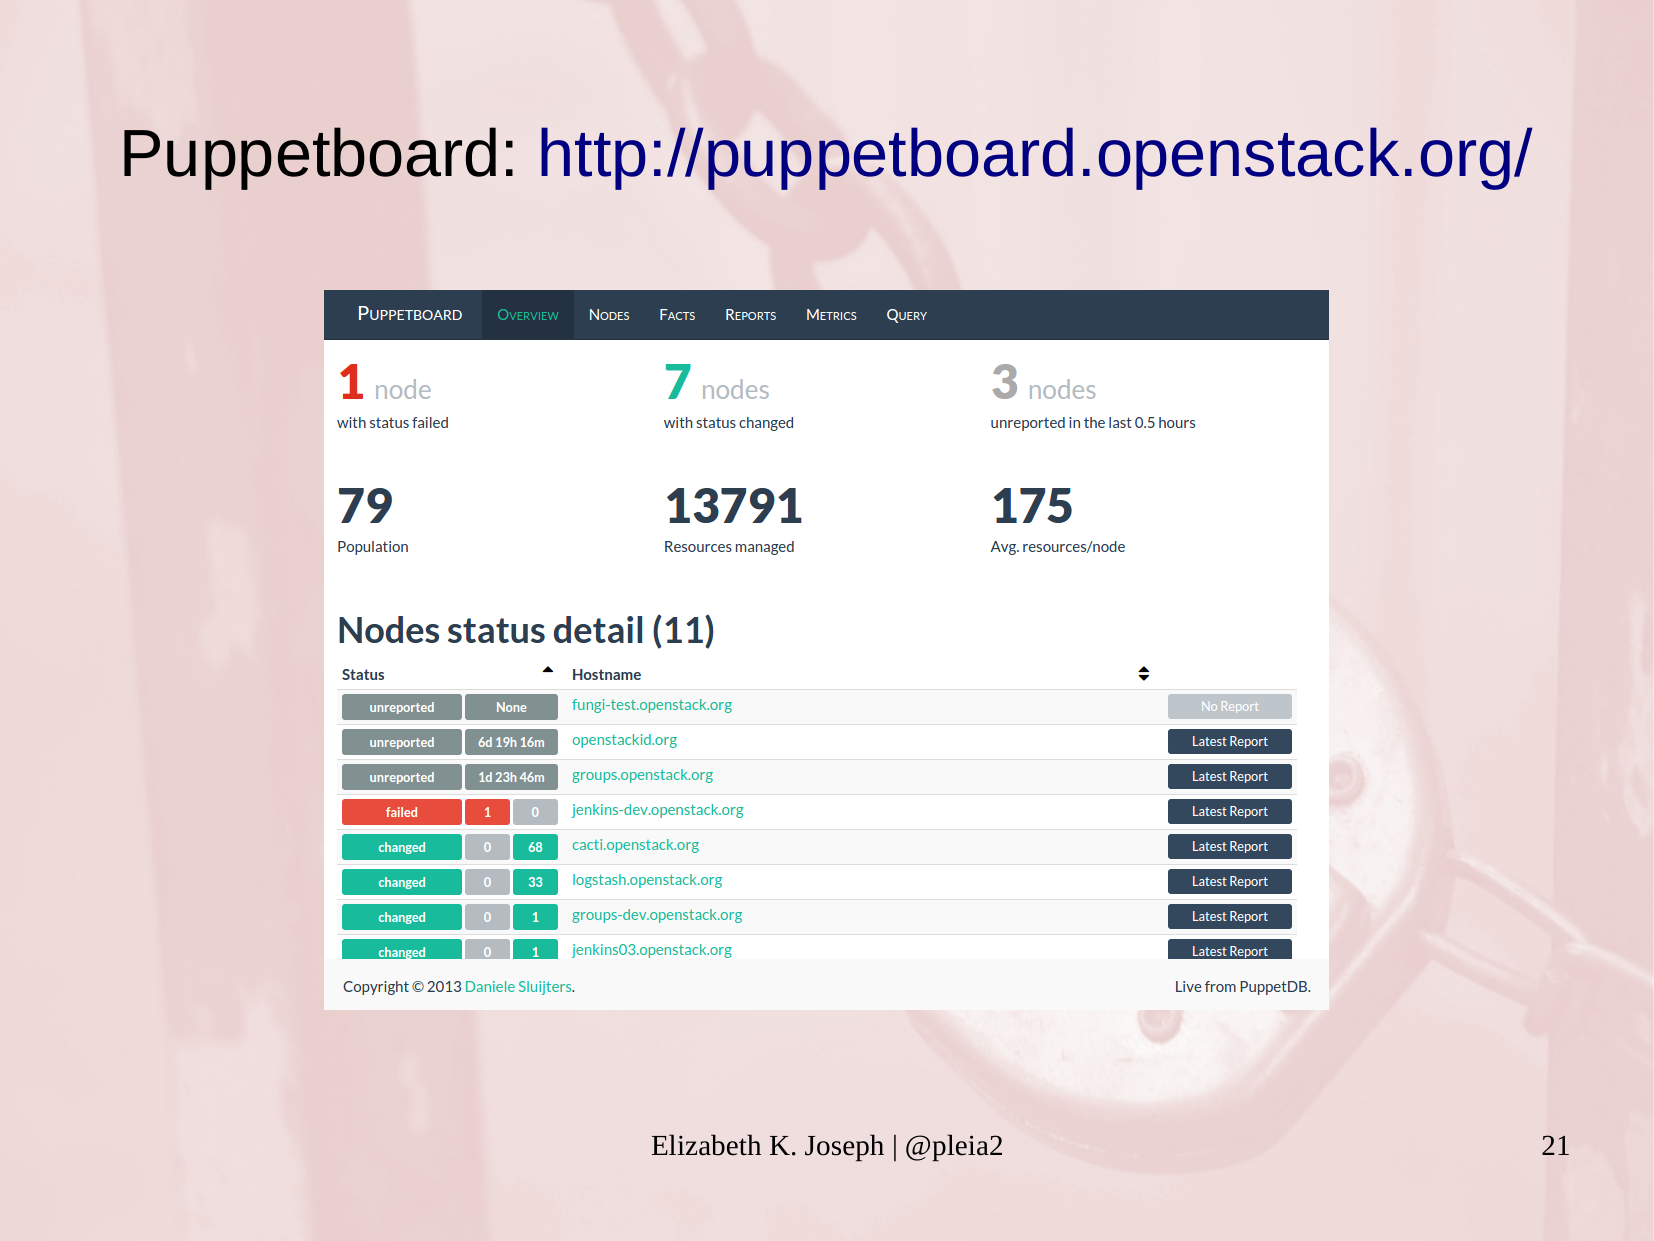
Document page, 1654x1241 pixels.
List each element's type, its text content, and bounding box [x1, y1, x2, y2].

title Puppetboard: http://puppetboard.openstack.org/ [82, 49, 1571, 257]
picture [0, 0, 1654, 1241]
